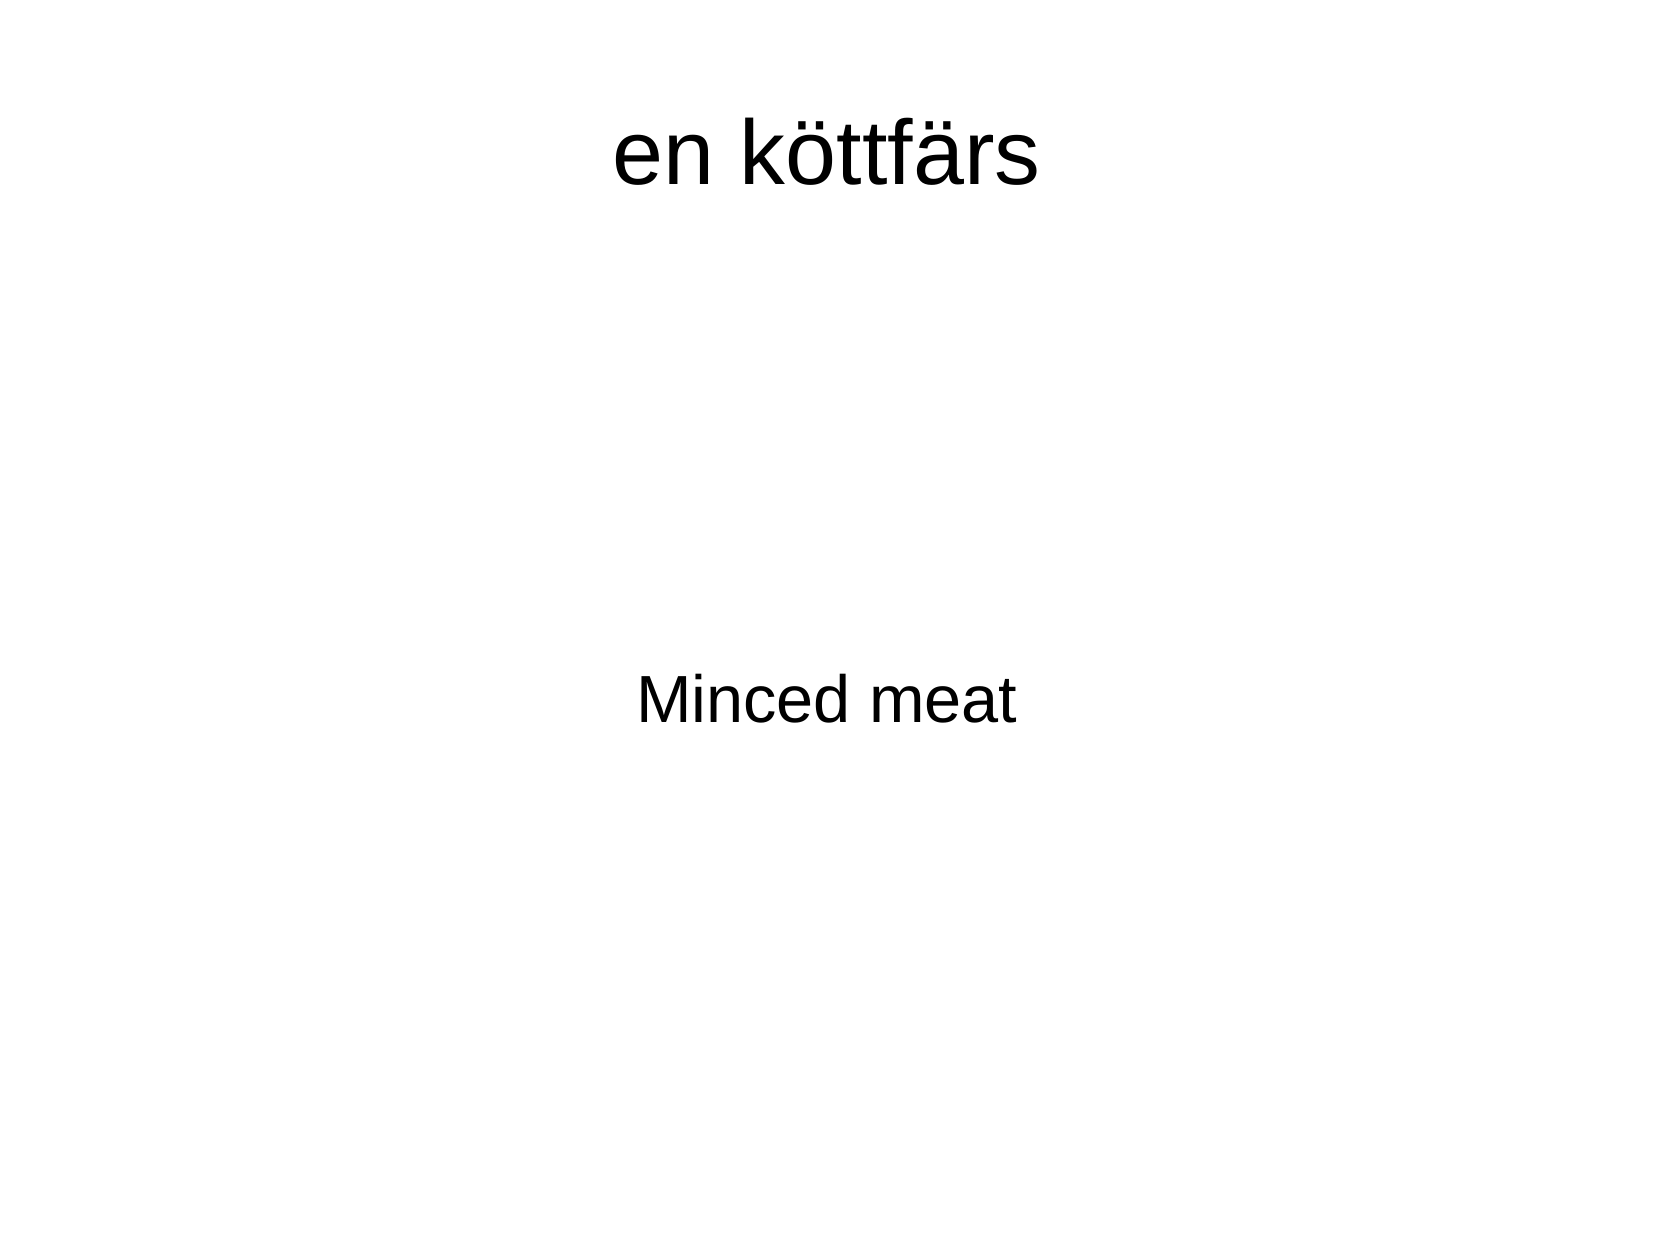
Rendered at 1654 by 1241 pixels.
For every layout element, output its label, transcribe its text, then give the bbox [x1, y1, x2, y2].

title en köttfärs [82, 56, 1571, 250]
subtitle Minced meat [82, 297, 1571, 1102]
